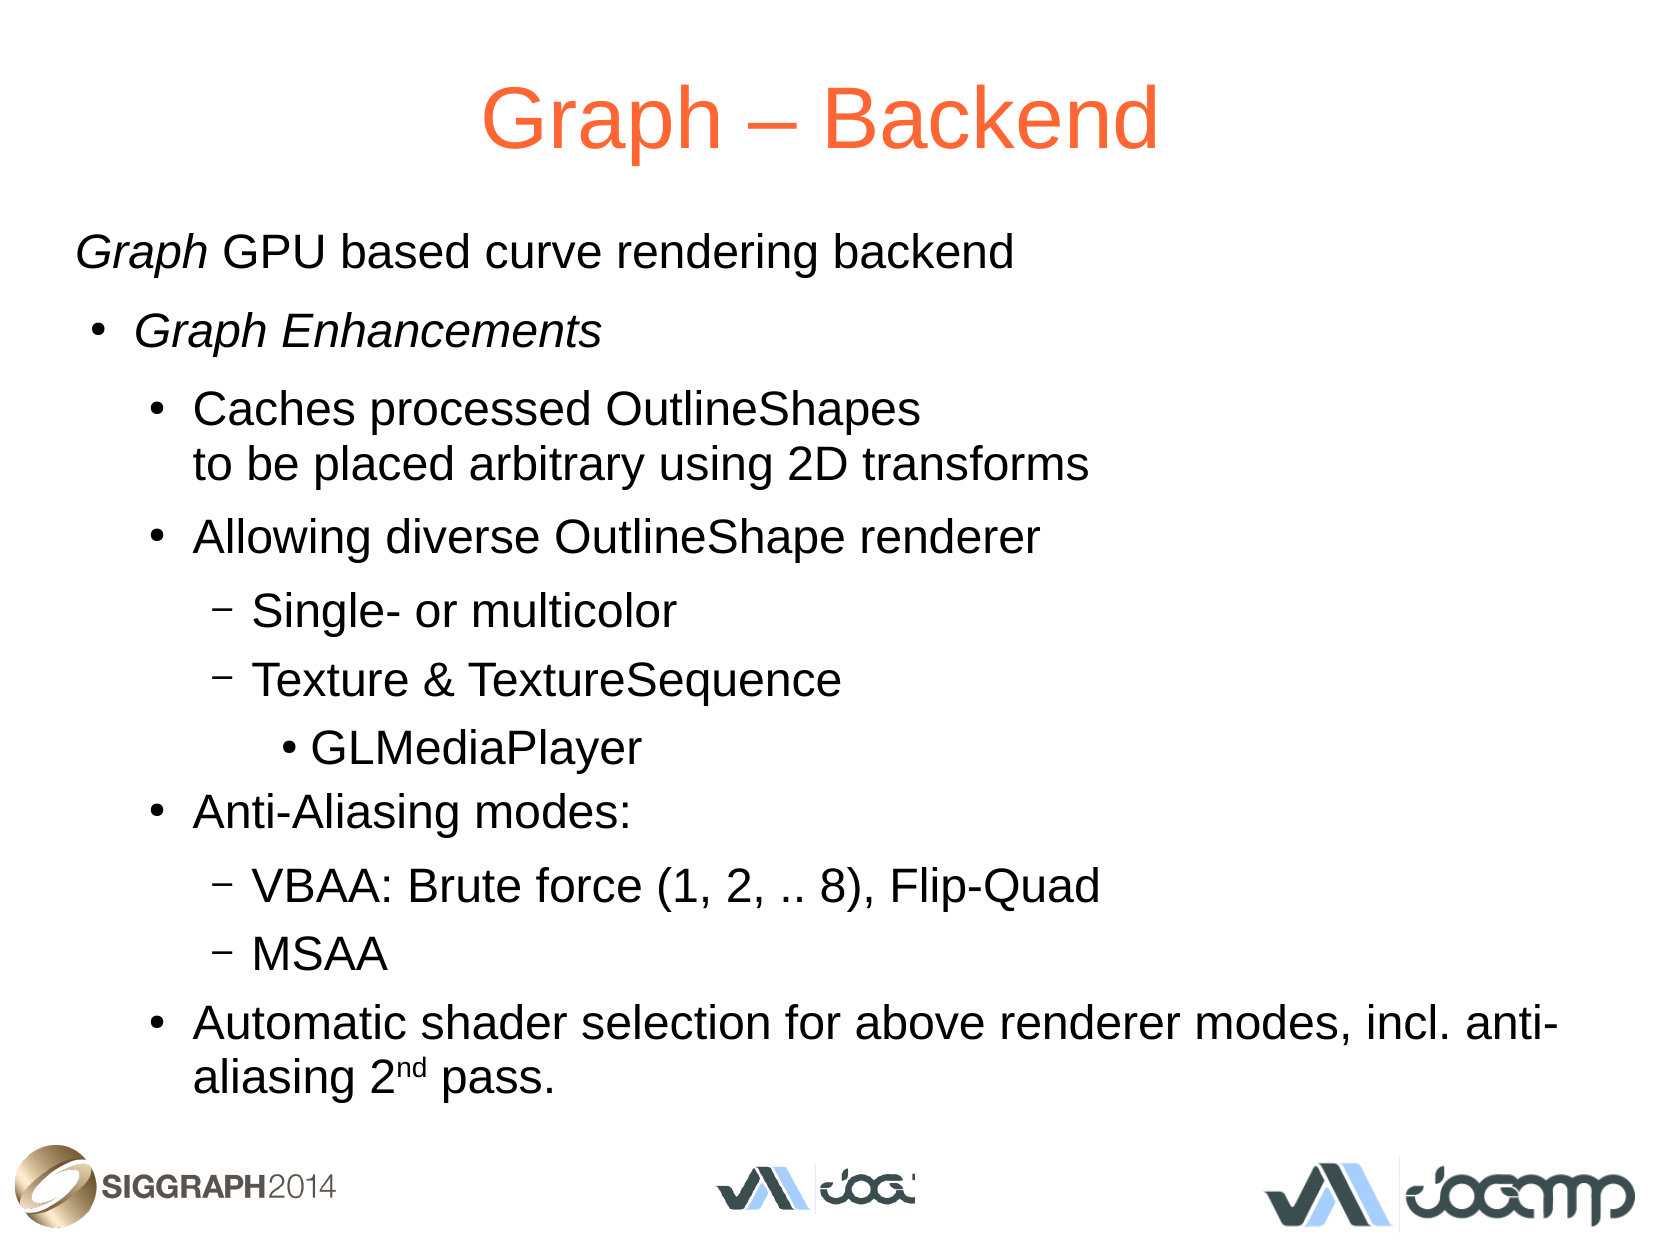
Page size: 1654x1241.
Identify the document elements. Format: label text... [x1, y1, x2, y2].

list Graph GPU based curve rendering backend Graph Enhancements Caches processed OutlineShapes to be placed arbitrary using 2D transforms Allowing diverse OutlineShape renderer Single- or multicolor Texture & TextureSequence GLMediaPlayer Anti-Aliasing modes: VBAA: Brute force (1, 2, .. 8), Flip-Quad MSAA Automatic shader selection for above renderer modes, incl. anti-aliasing 2nd pass. [75, 225, 1571, 1109]
picture [1262, 1157, 1635, 1233]
picture [714, 1163, 916, 1214]
title Graph – Backend [68, 49, 1576, 188]
picture [7, 1133, 343, 1239]
